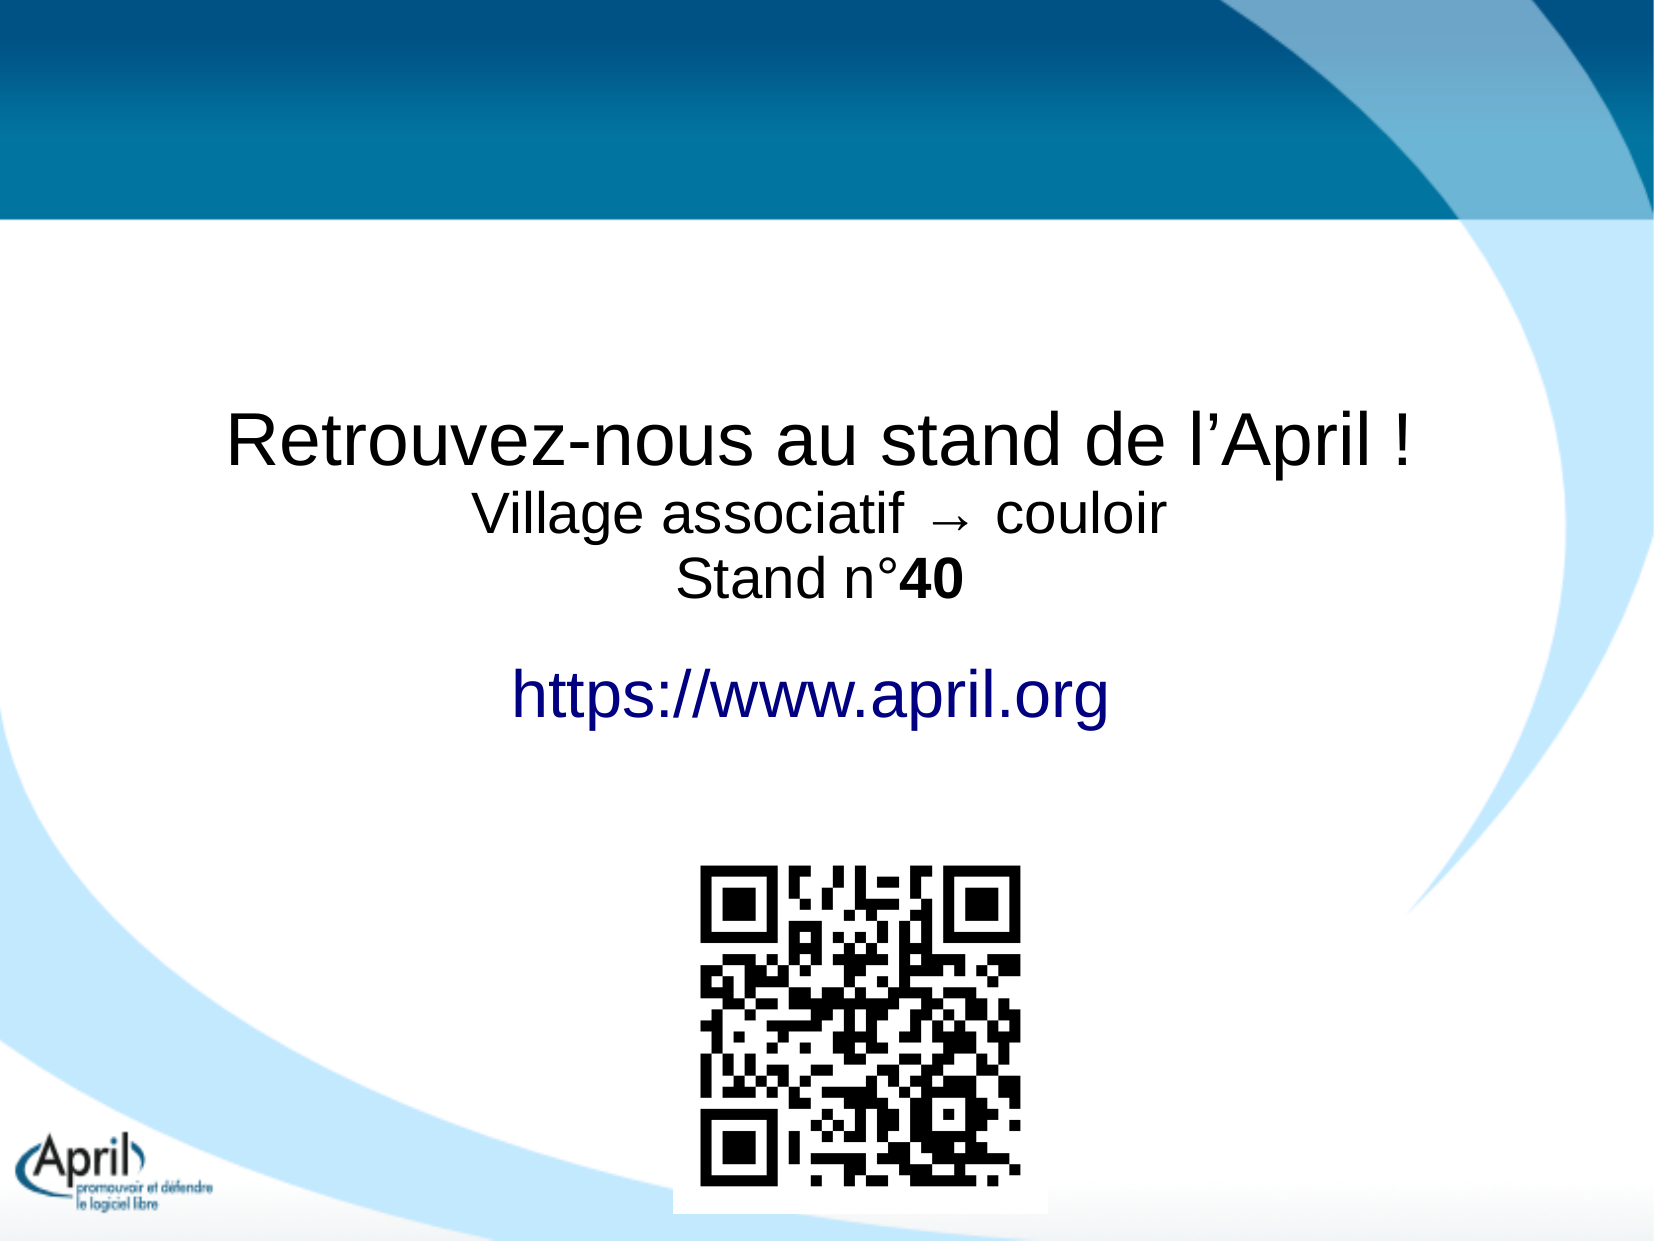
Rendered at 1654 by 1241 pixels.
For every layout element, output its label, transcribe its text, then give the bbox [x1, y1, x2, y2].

picture [0, 0, 1654, 1241]
text_box https://www.april.org [460, 649, 1193, 756]
text_box Retrouvez-nous au stand de l’April ! Village associatif → couloir Stand n°40 [211, 389, 1430, 619]
